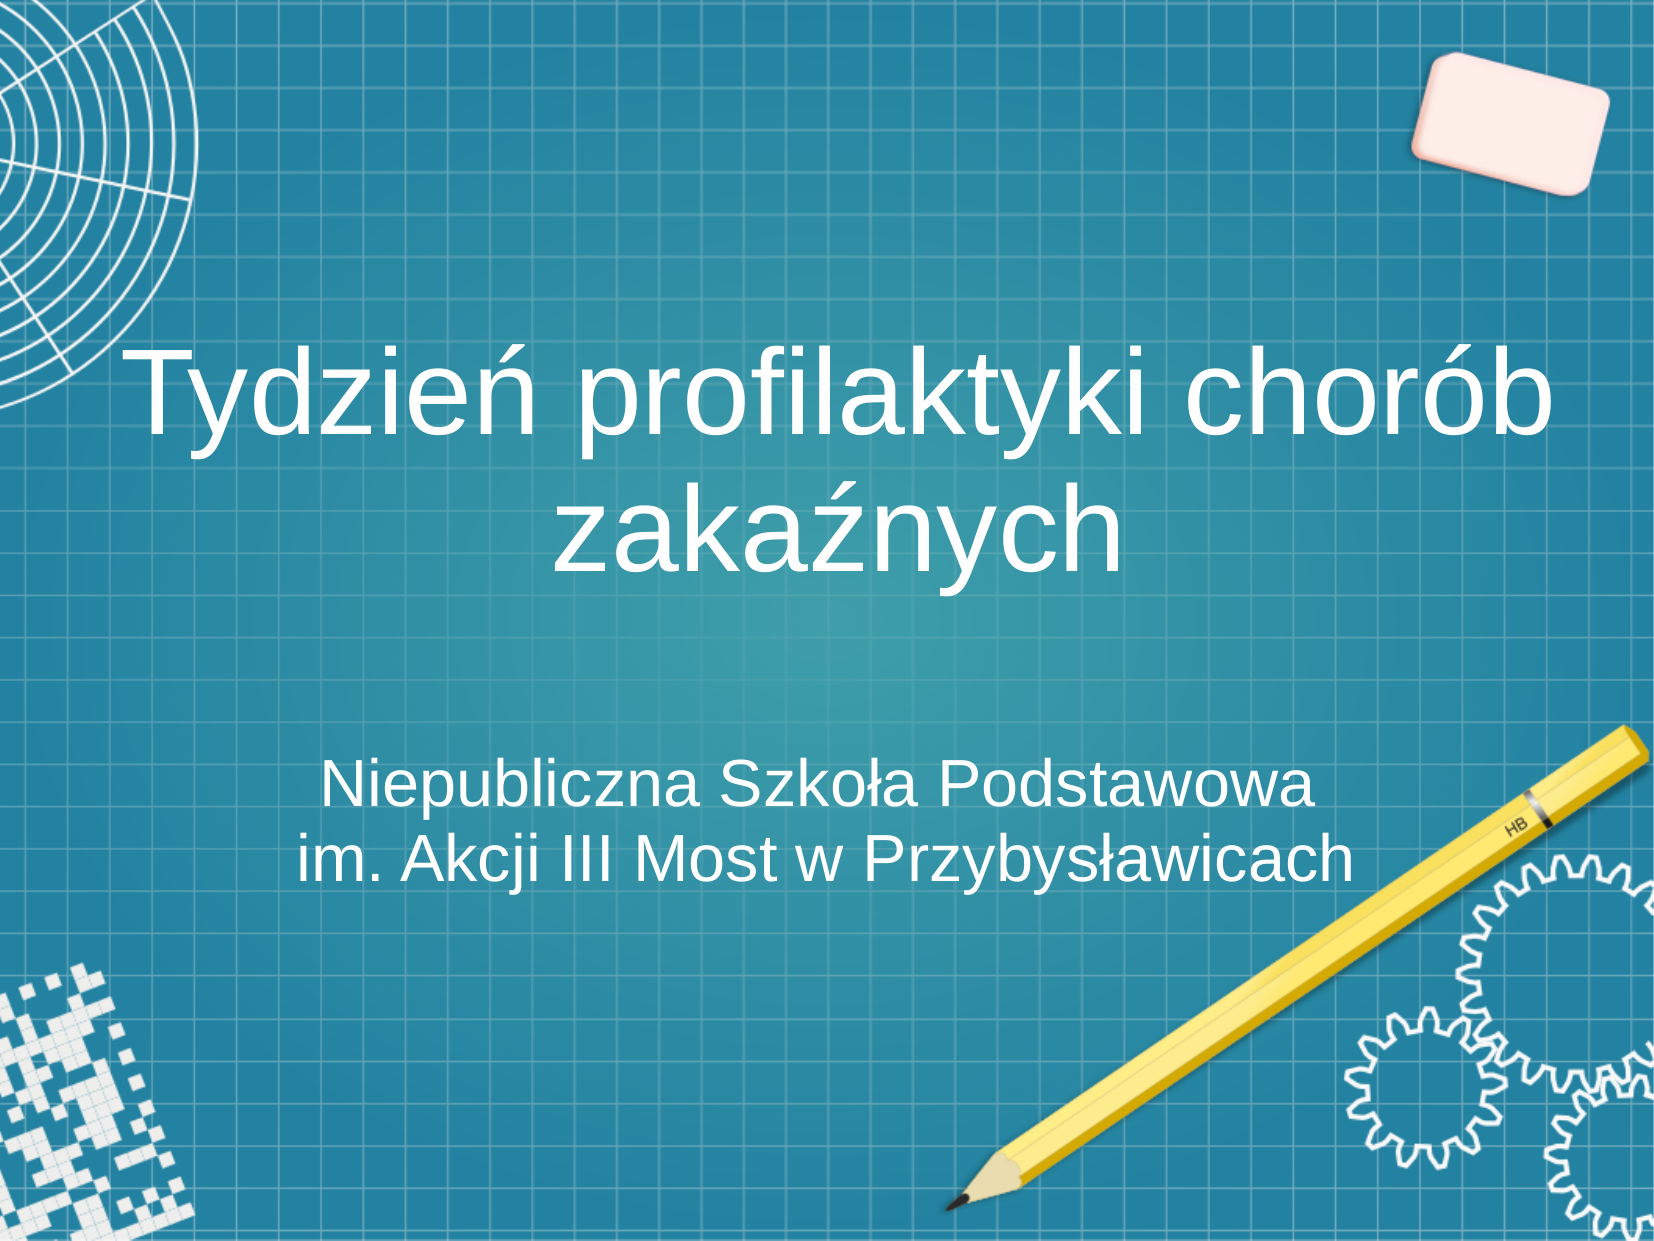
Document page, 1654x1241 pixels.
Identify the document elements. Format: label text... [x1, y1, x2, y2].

picture [0, 0, 1654, 1241]
subtitle Niepubliczna Szkoła Podstawowa im. Akcji III Most w Przybysławicach [82, 519, 1571, 1123]
title Tydzień profilaktyki chorób zakaźnych [94, 318, 1583, 603]
